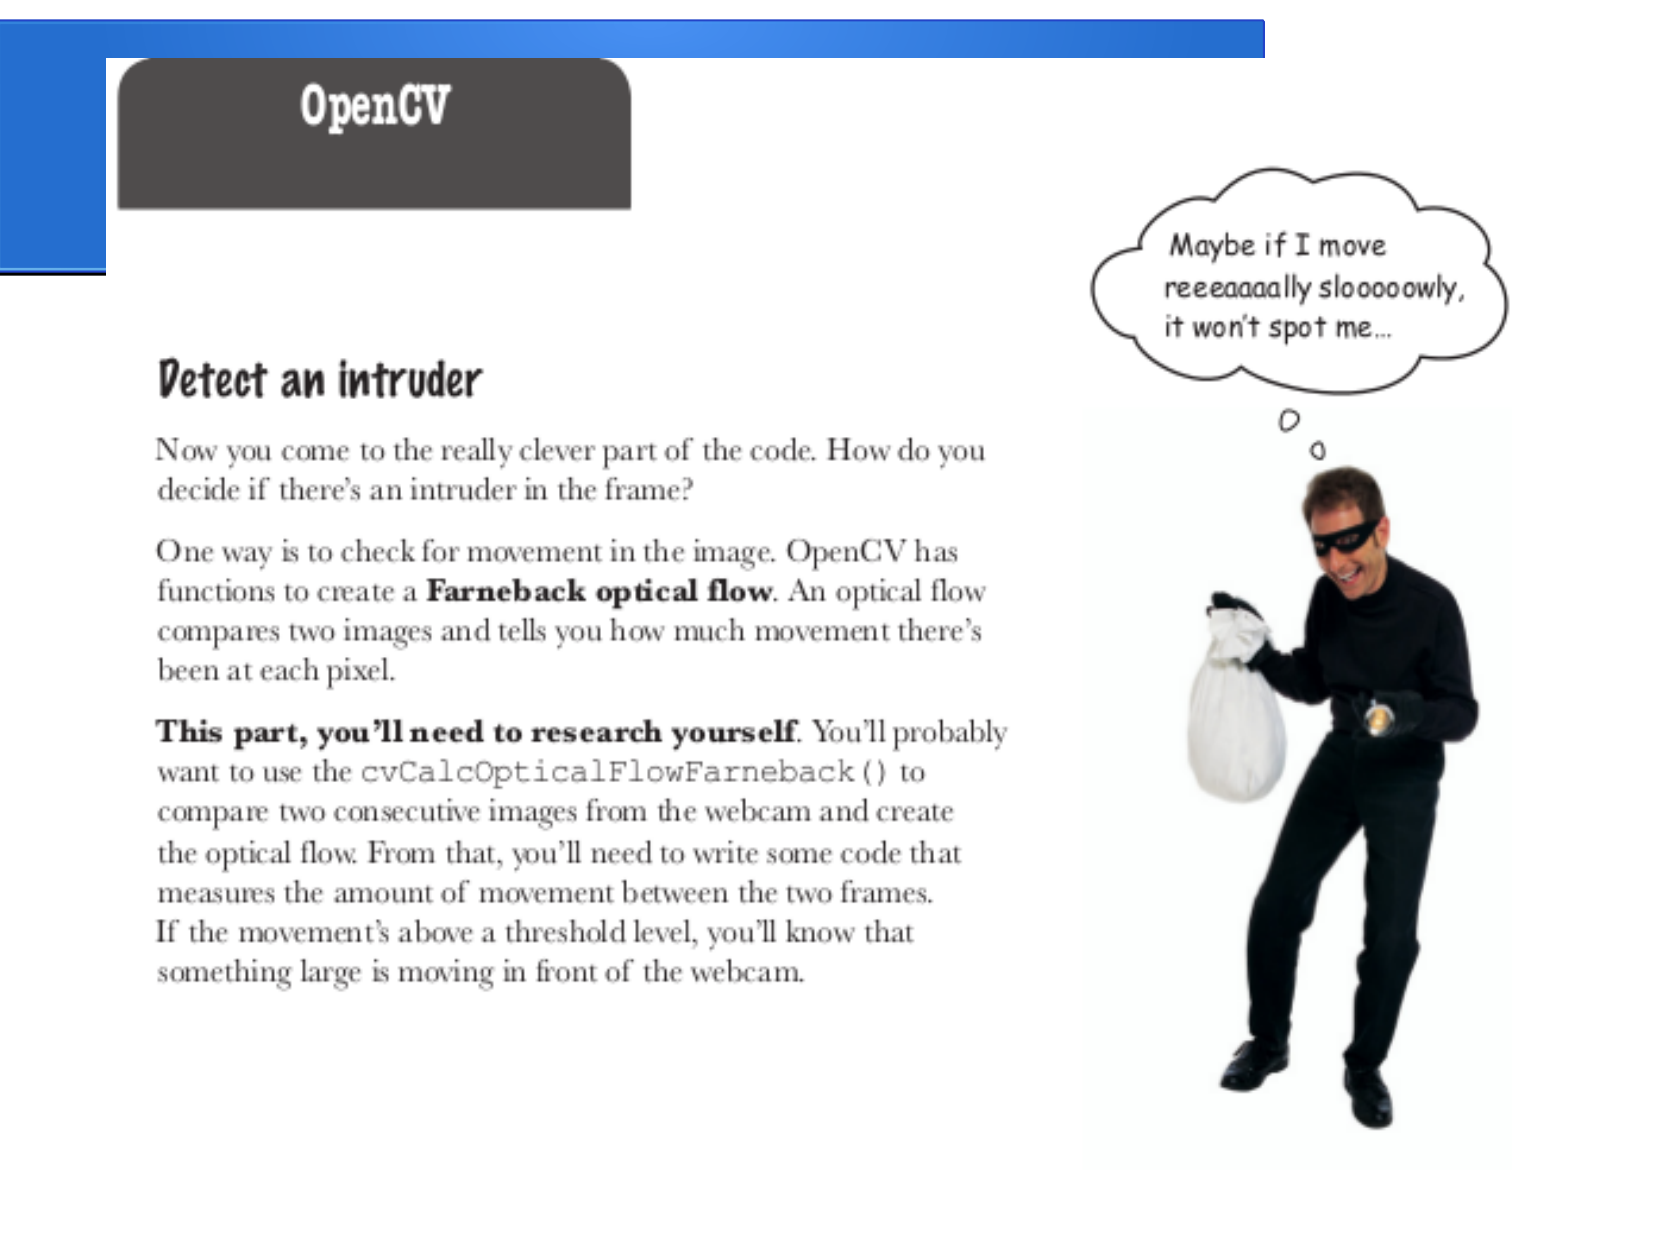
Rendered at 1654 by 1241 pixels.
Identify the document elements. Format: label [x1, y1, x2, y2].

picture [106, 58, 1512, 1170]
